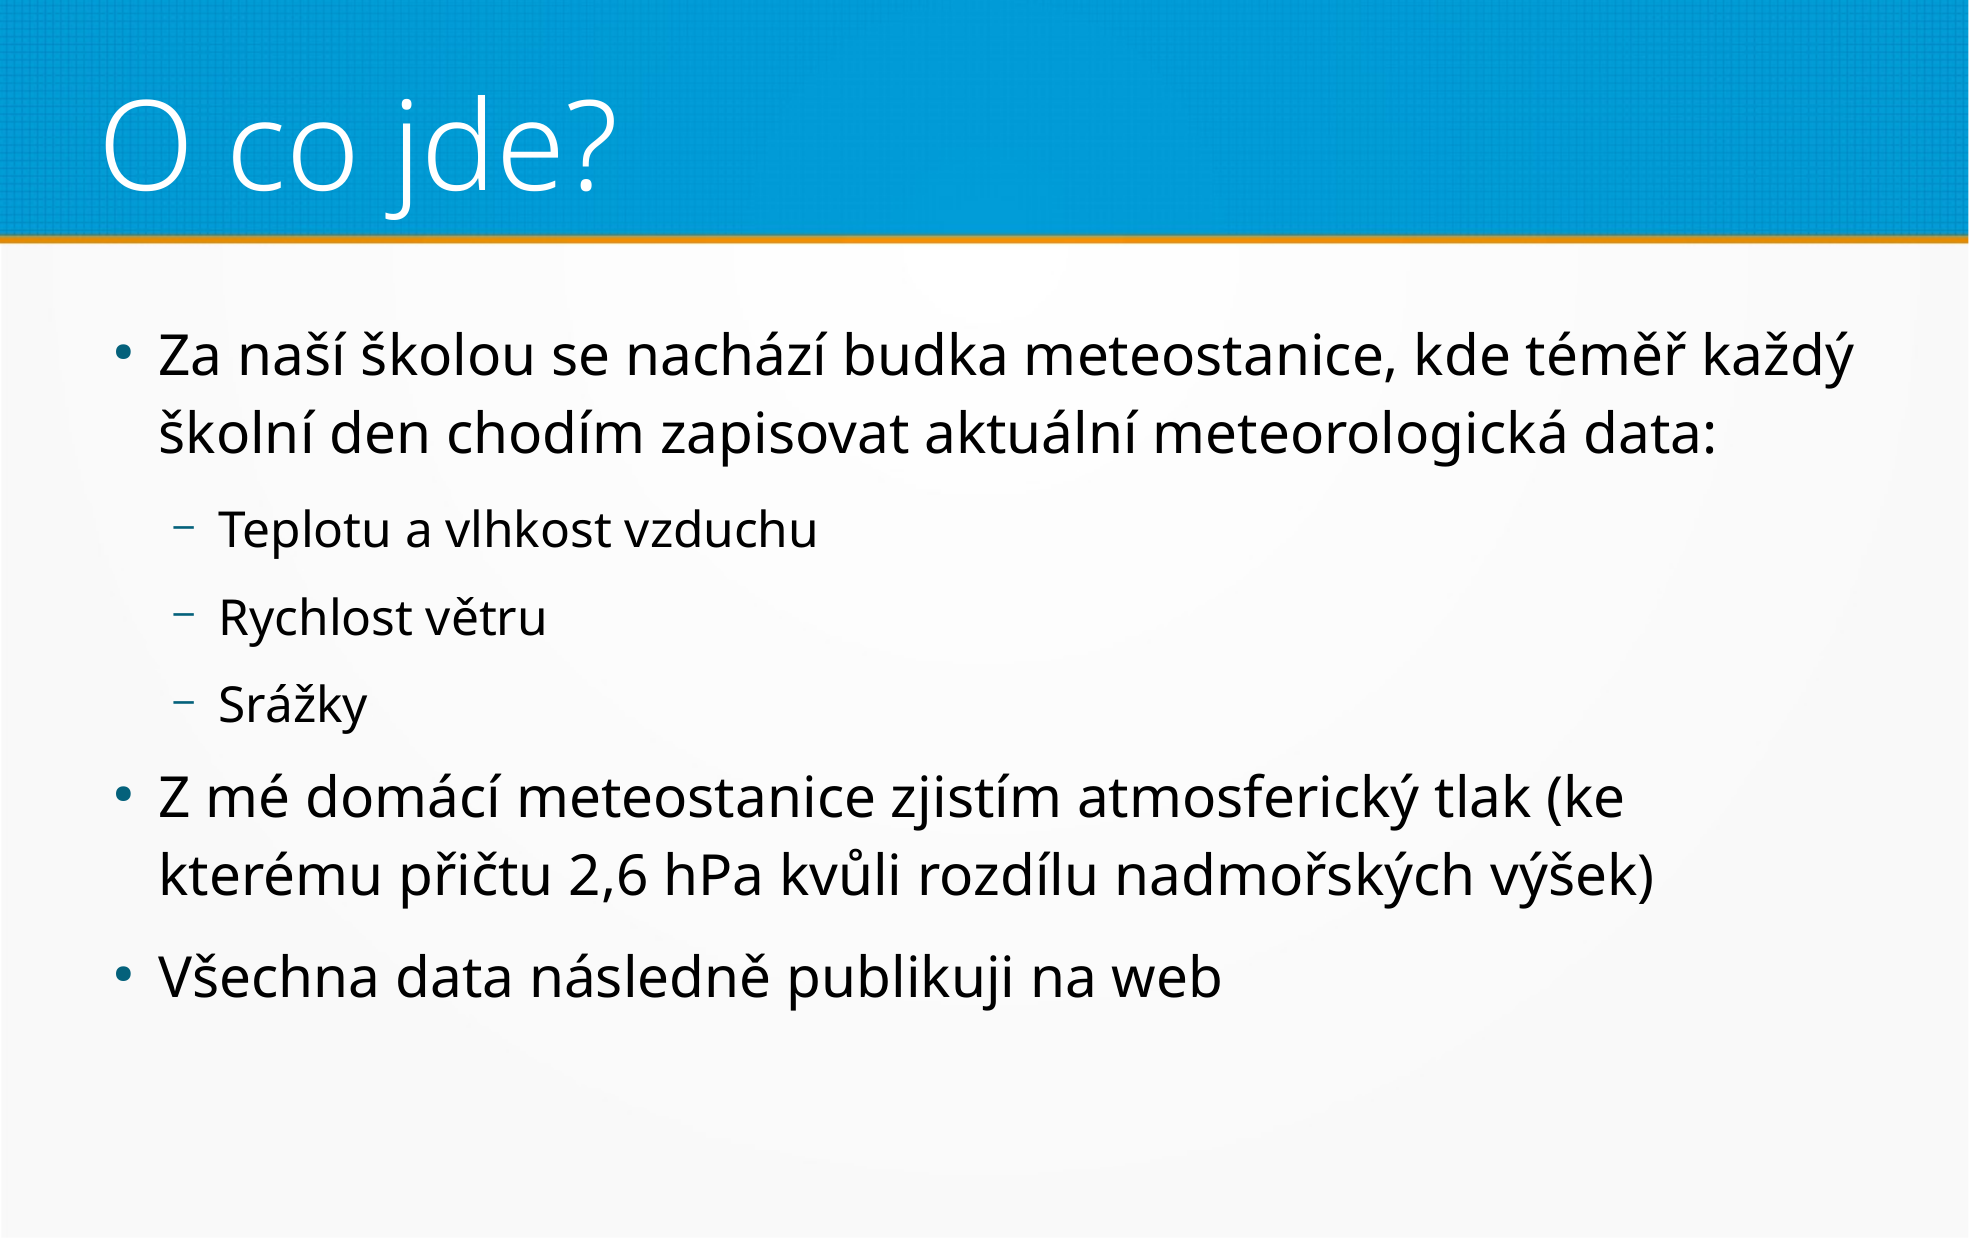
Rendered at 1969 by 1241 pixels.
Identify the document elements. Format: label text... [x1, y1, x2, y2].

picture [0, 233, 1969, 1241]
list Za naší školou se nachází budka meteostanice, kde téměř každý školní den chodím zapisovat aktuální meteorologická data: Teplotu a vlhkost vzduchu Rychlost větru Srážky Z mé domácí meteostanice zjistím atmosferický tlak (ke kterému přičtu 2,6 hPa kvůli rozdílu nadmořských výšek) Všechna data následně publikuji na web [98, 315, 1861, 1081]
title O co jde? [98, 19, 1870, 227]
